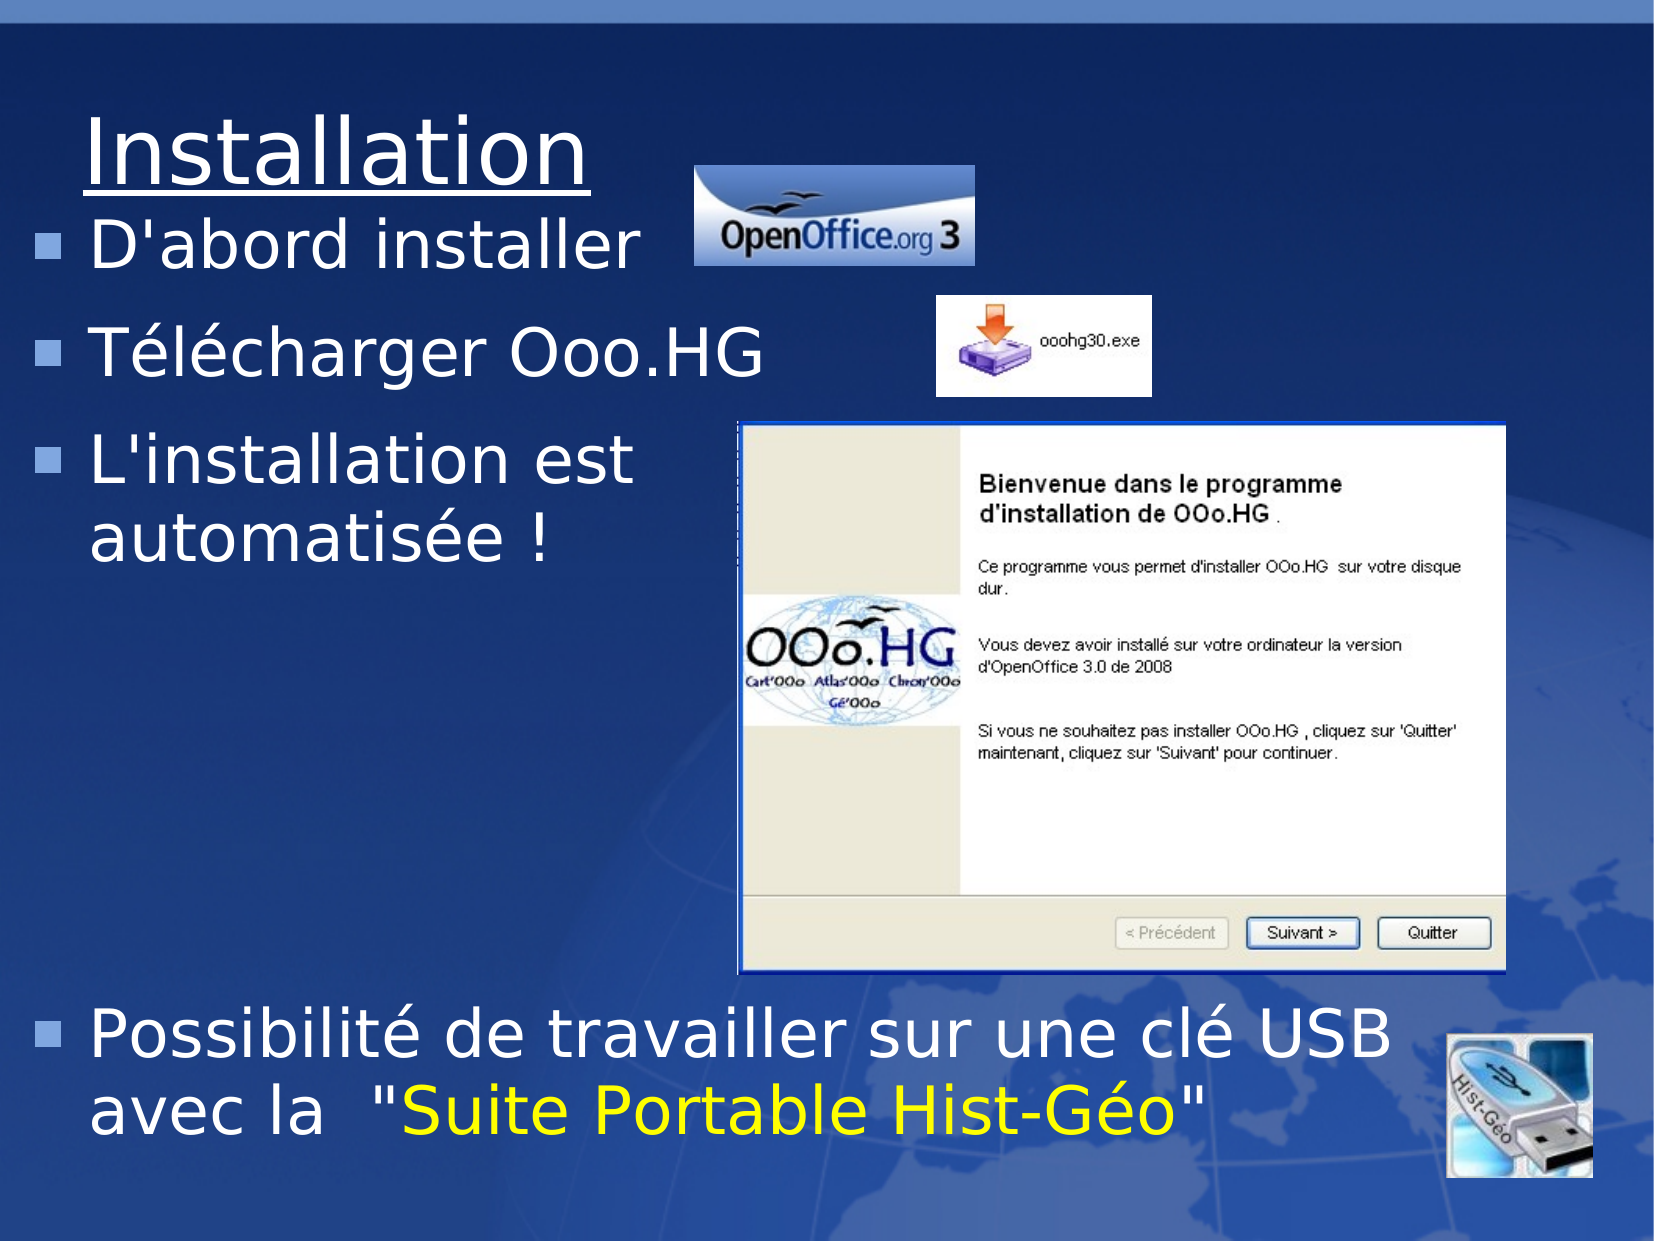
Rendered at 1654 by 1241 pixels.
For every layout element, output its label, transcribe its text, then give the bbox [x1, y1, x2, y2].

title Installation [82, 49, 1571, 257]
picture [0, 0, 1654, 1241]
list D'abord installer Télécharger Ooo.HG L'installation est automatisée ! Possibilité de travailler sur une clé USB avec la "Suite Portable Hist-Géo" [17, 206, 1506, 1151]
